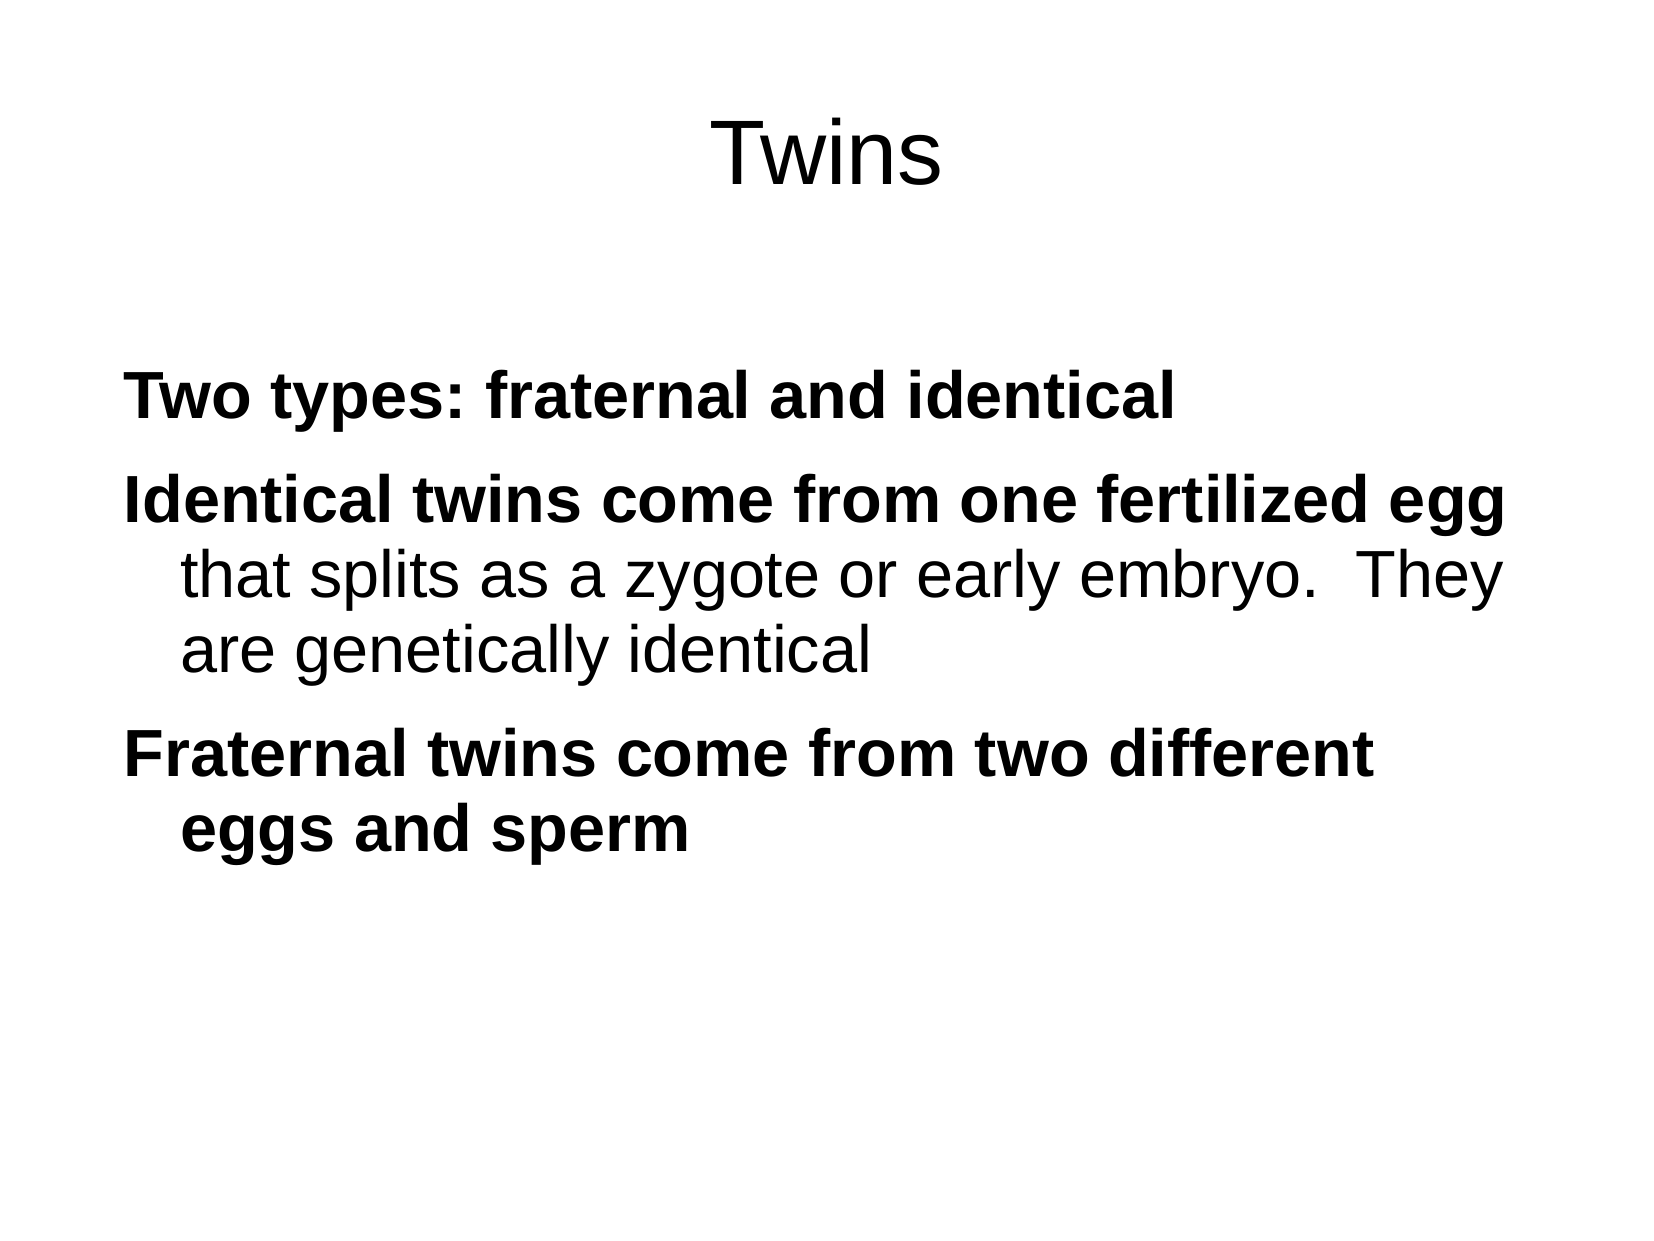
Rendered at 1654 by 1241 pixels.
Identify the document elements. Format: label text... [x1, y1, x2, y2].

list Two types: fraternal and identical Identical twins come from one fertilized egg that splits as a zygote or early embryo. They are genetically identical Fraternal twins come from two different eggs and sperm [124, 358, 1530, 1088]
title Twins [82, 49, 1571, 257]
